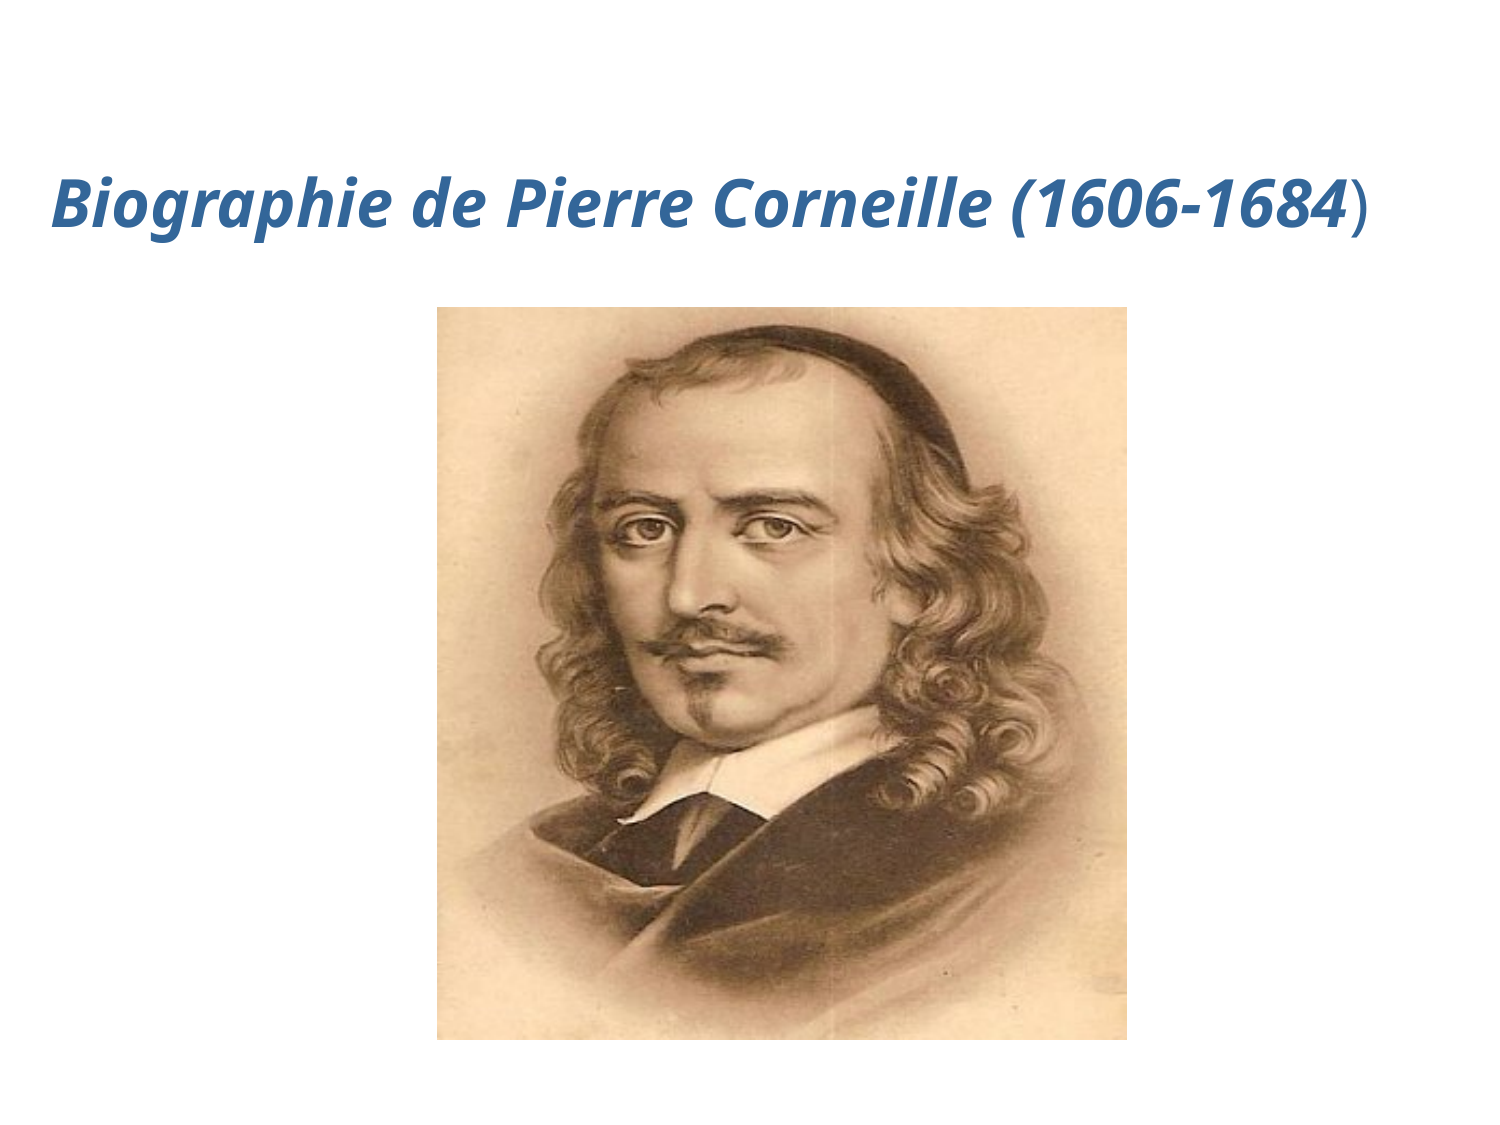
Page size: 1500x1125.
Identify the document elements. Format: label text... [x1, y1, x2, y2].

title Biographie de Pierre Corneille (1606-1684) [35, 82, 1477, 249]
picture [437, 307, 1127, 1040]
